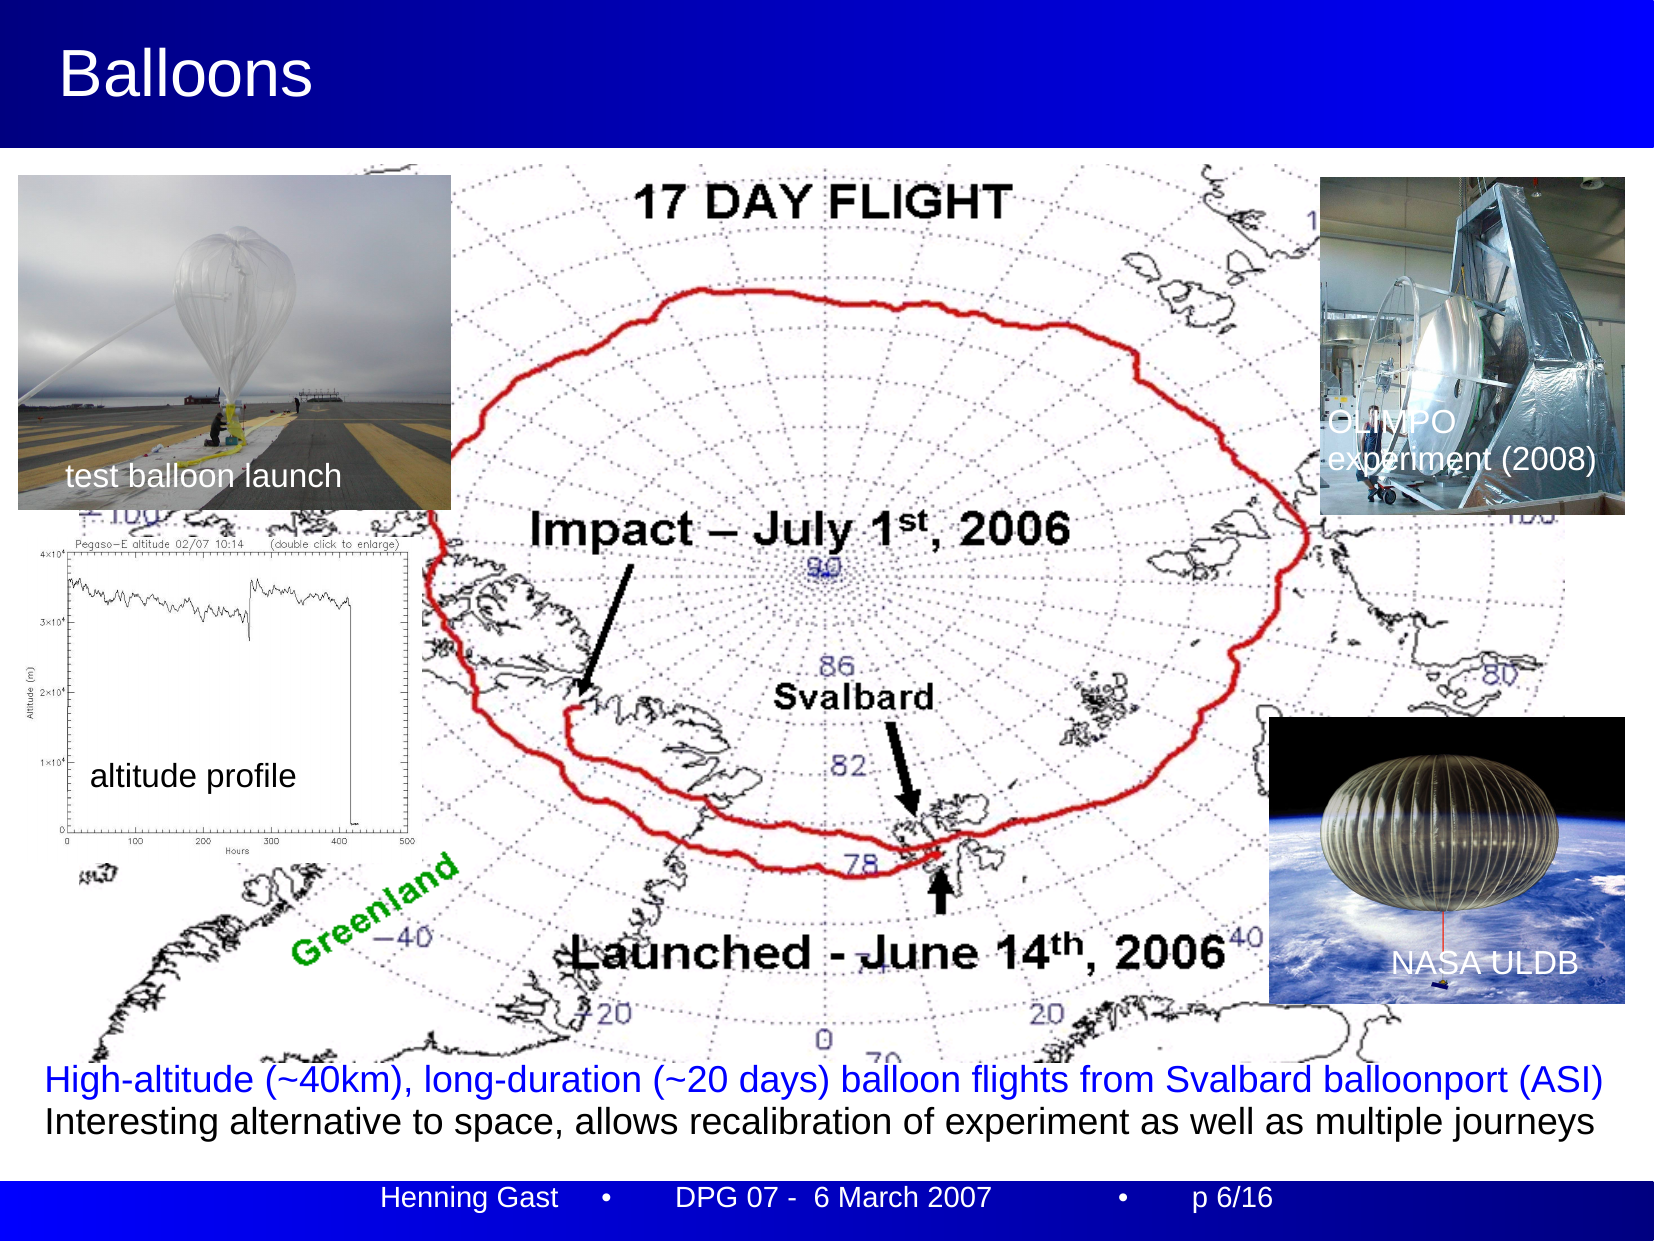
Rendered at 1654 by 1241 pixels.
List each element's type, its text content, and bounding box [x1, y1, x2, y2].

text_box OLIMPO experiment (2008) [1312, 395, 1642, 510]
picture [17, 164, 1625, 1051]
text_box High-altitude (~40km), long-duration (~20 days) balloon flights from Svalbard balloonport (ASI) Interesting alternative to space, allows recalibration of experiment as well as multiple journeys [29, 1051, 1651, 1178]
text_box test balloon launch [50, 450, 376, 515]
text_box NASA ULDB [1375, 937, 1613, 1002]
text_box altitude profile [75, 750, 400, 815]
title Balloons [0, 0, 1654, 148]
